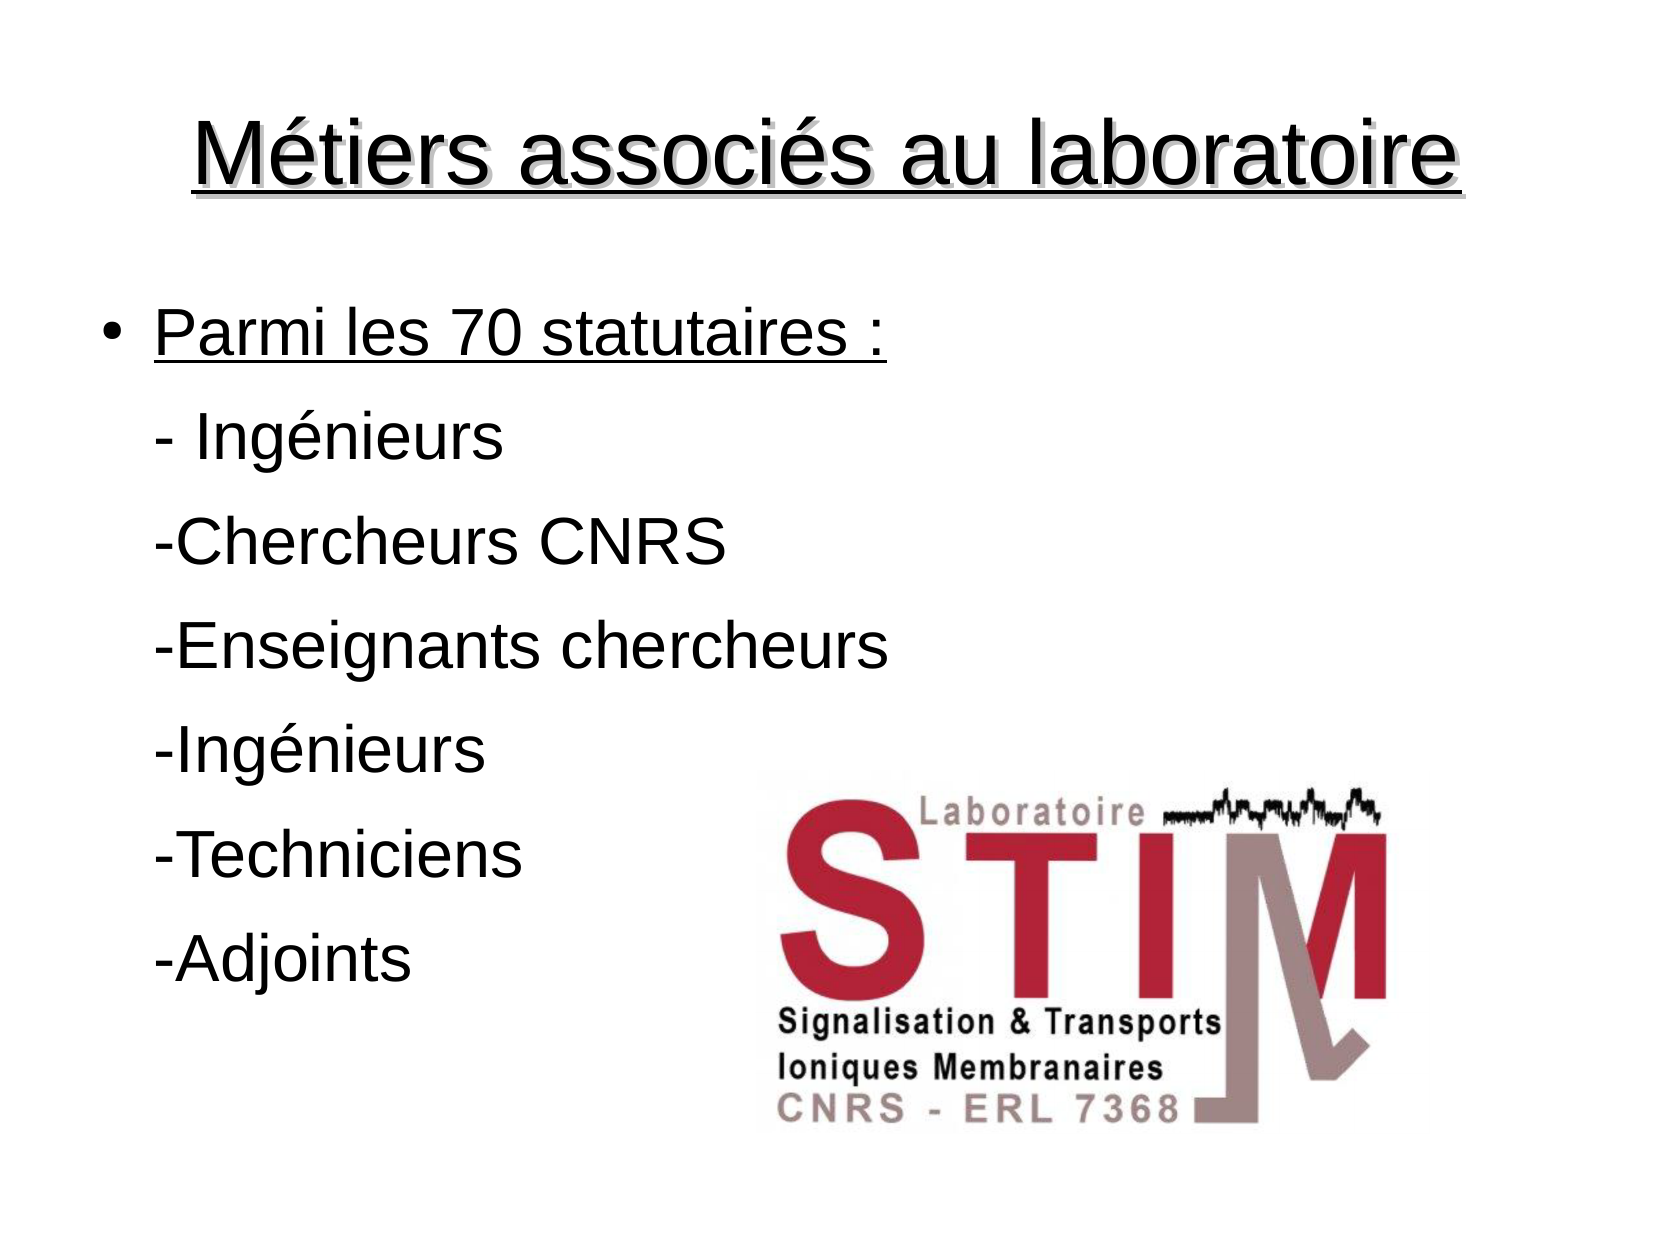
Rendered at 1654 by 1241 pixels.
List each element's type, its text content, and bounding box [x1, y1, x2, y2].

title Métiers associés au laboratoire [82, 49, 1571, 257]
picture [755, 769, 1430, 1134]
list Parmi les 70 statutaires : - Ingénieurs -Chercheurs CNRS -Enseignants chercheurs -Ingénieurs -Techniciens -Adjoints [82, 295, 1571, 1015]
